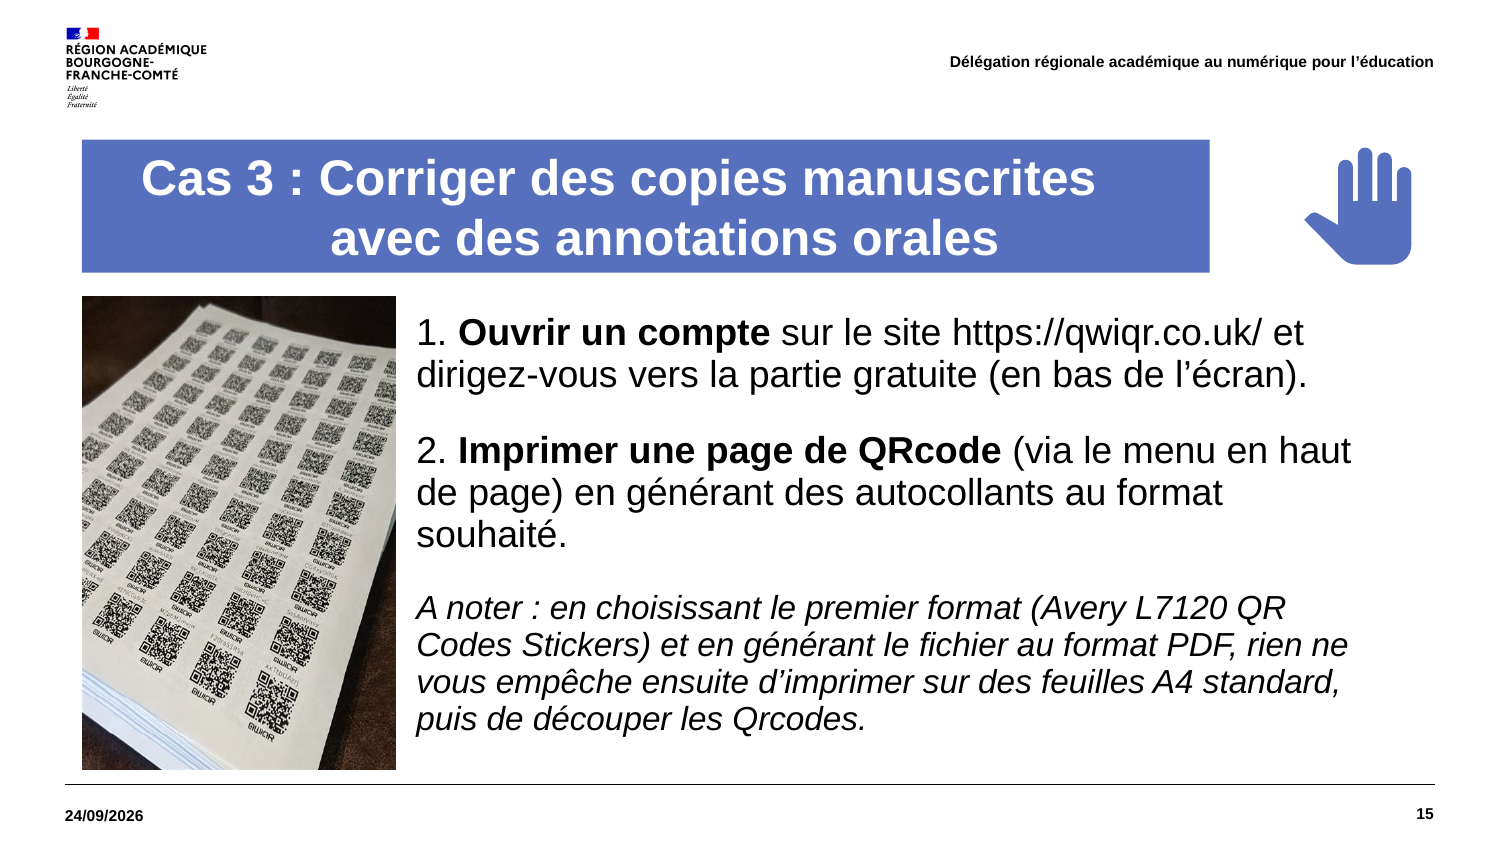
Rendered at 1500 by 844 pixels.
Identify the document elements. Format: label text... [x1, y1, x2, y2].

text_box 1. Ouvrir un compte sur le site https://qwiqr.co.uk/ et dirigez-vous vers la partie gratuite (en bas de l’écran). 2. Imprimer une page de QRcode (via le menu en haut de page) en générant des autocollants au format souhaité. A noter : en choisissant le premier format (Avery L7120 QR Codes Stickers) et en générant le fichier au format PDF, rien ne vous empêche ensuite d’imprimer sur des feuilles A4 standard, puis de découper les Qrcodes. [401, 304, 1394, 745]
text_box Délégation régionale académique au numérique pour l’éducation [470, 32, 1435, 90]
picture [82, 296, 396, 770]
picture [55, 16, 218, 119]
text_box [1304, 147, 1412, 265]
text_box <numéro> [1213, 784, 1434, 843]
text_box Cas 3 : Corriger des copies manuscrites avec des annotations orales [81, 139, 1210, 273]
text_box 18/02/2022 [64, 787, 244, 843]
